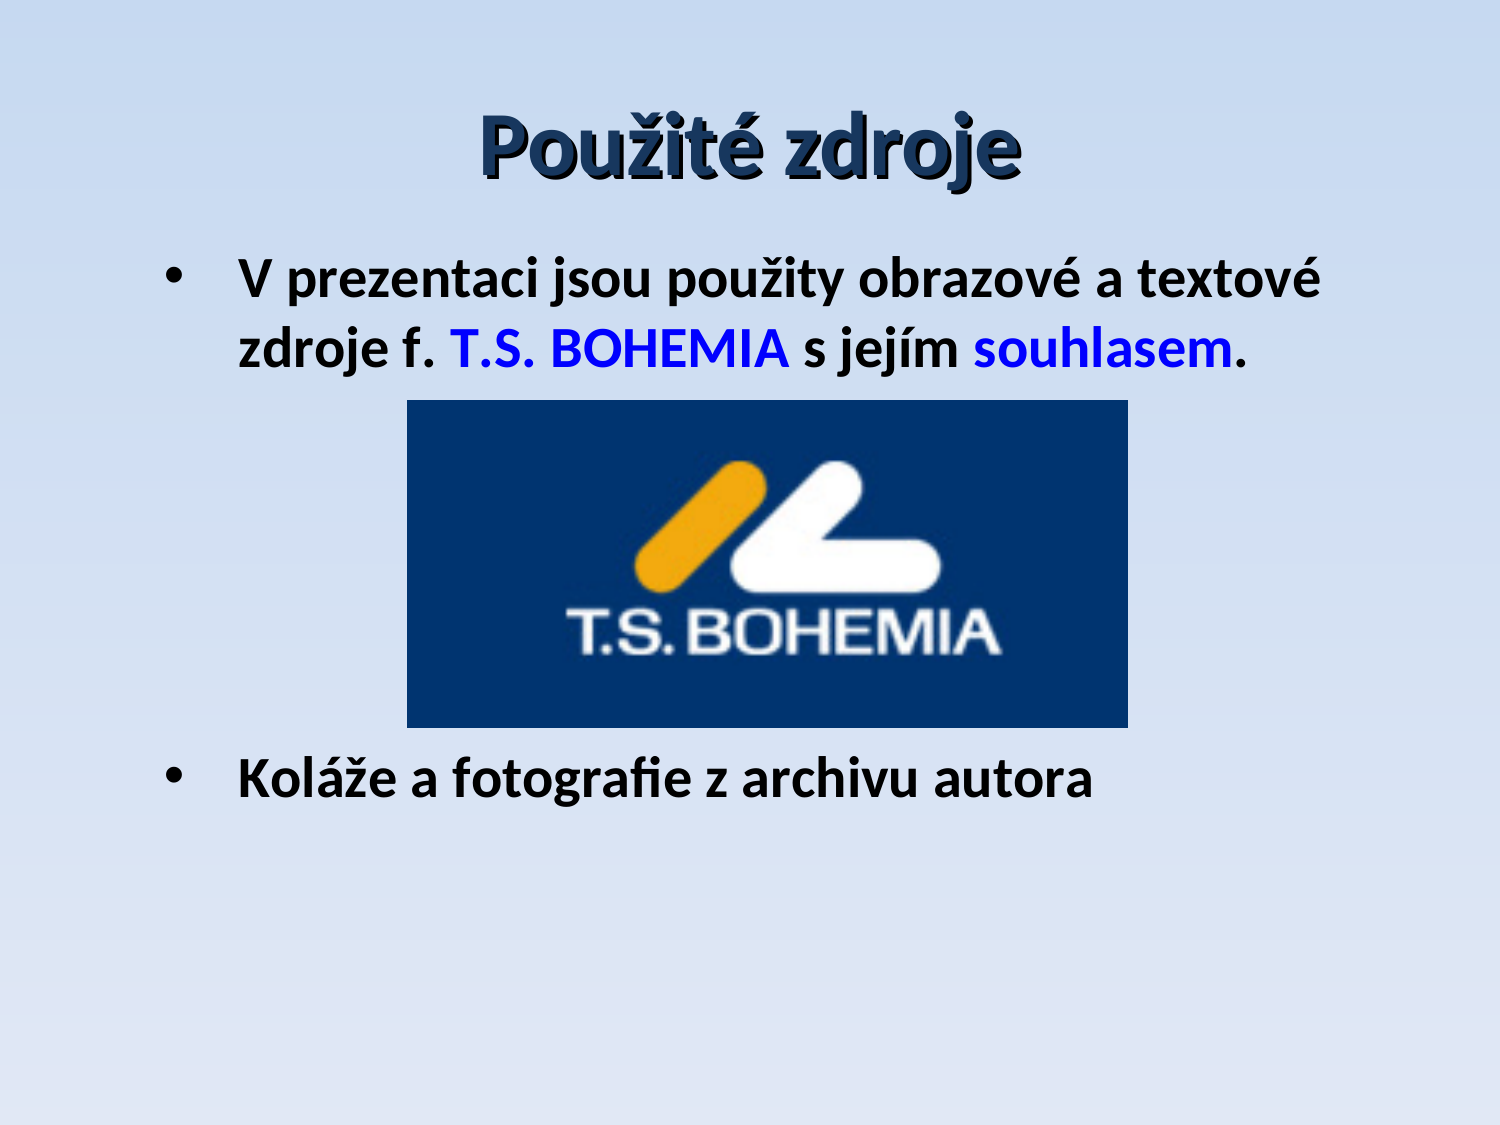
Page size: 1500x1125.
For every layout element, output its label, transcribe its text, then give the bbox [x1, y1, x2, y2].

title Použité zdroje [0, 45, 1500, 233]
text_box V prezentaci jsou použity obrazové a textové zdroje f. T.S. BOHEMIA s jejím souhlasem. Koláže a fotografie z archivu autora [135, 231, 1365, 818]
picture [407, 400, 1128, 728]
